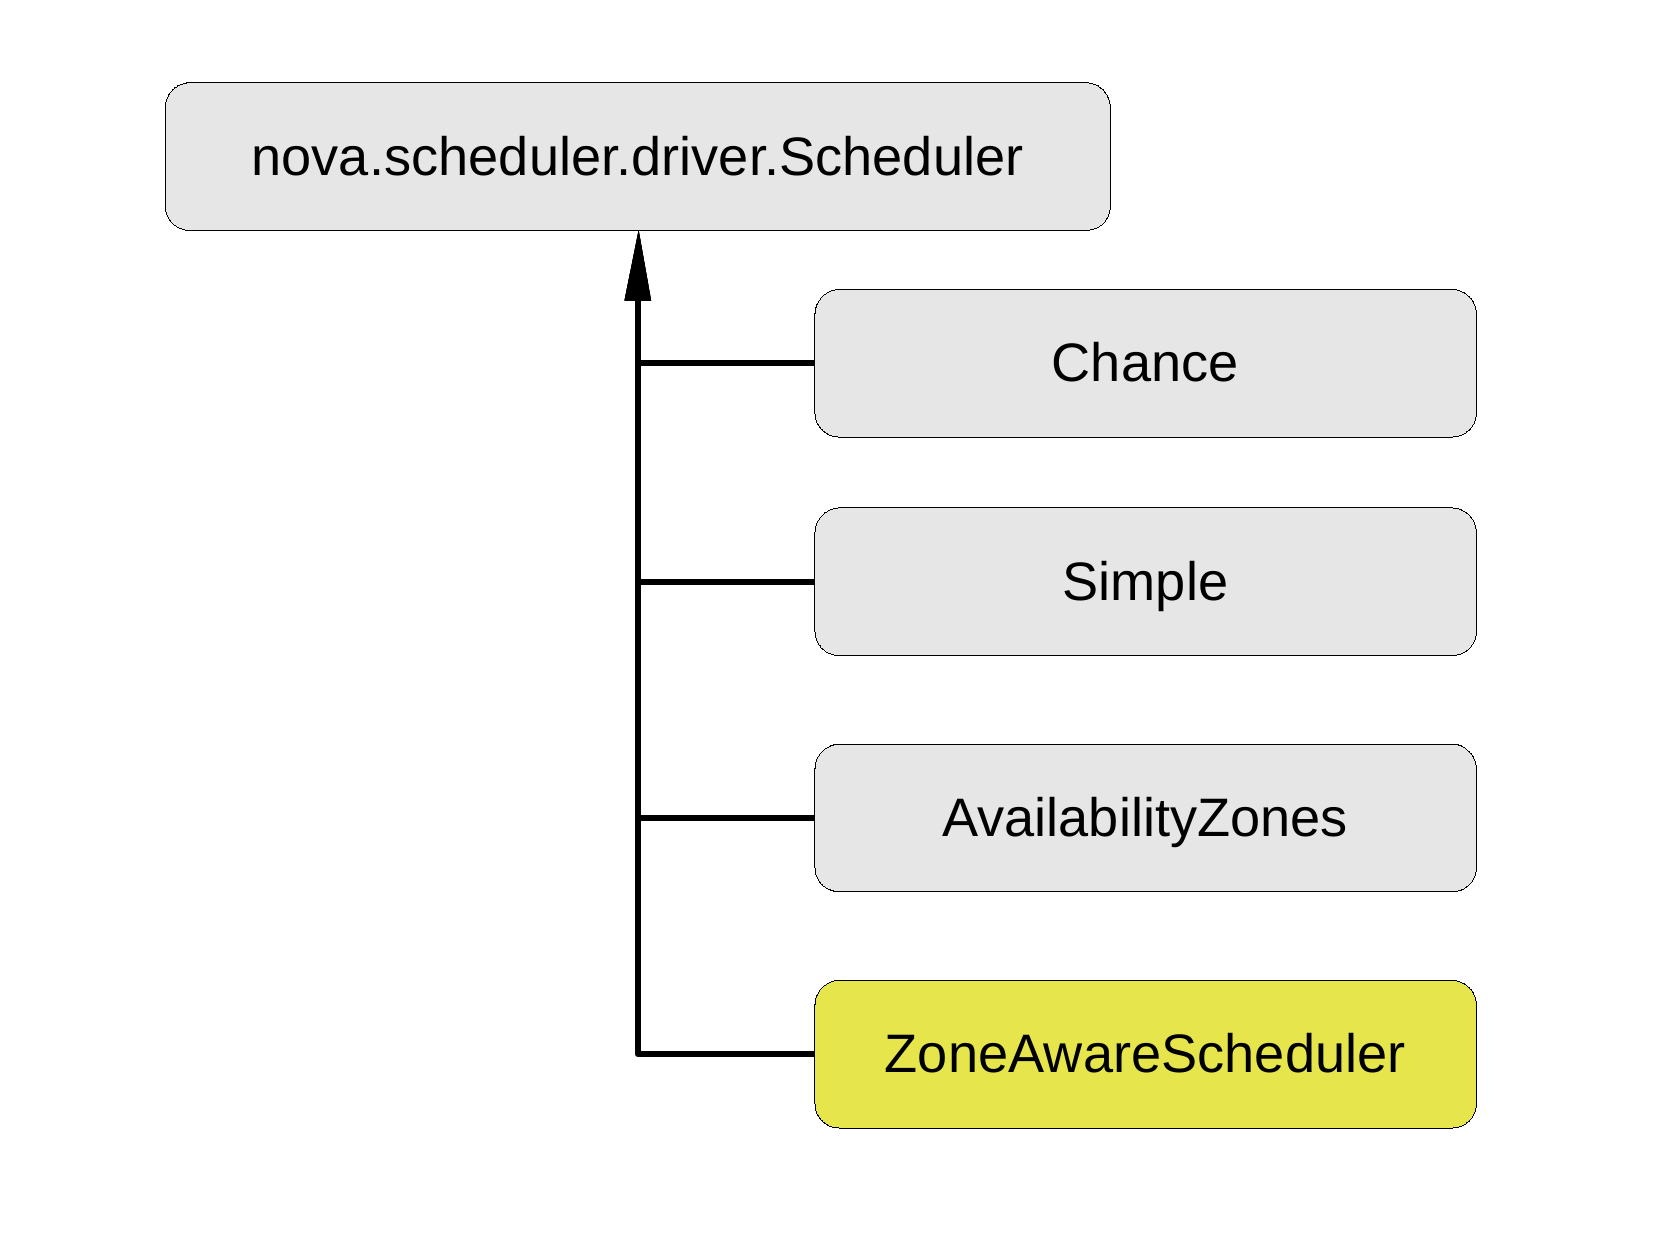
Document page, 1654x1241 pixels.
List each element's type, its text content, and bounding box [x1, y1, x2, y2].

text_box Chance [814, 289, 1477, 438]
text_box nova.scheduler.driver.Scheduler [165, 82, 1111, 231]
text_box Simple [814, 507, 1477, 656]
text_box AvailabilityZones [814, 744, 1477, 892]
text_box ZoneAwareScheduler [814, 980, 1477, 1129]
